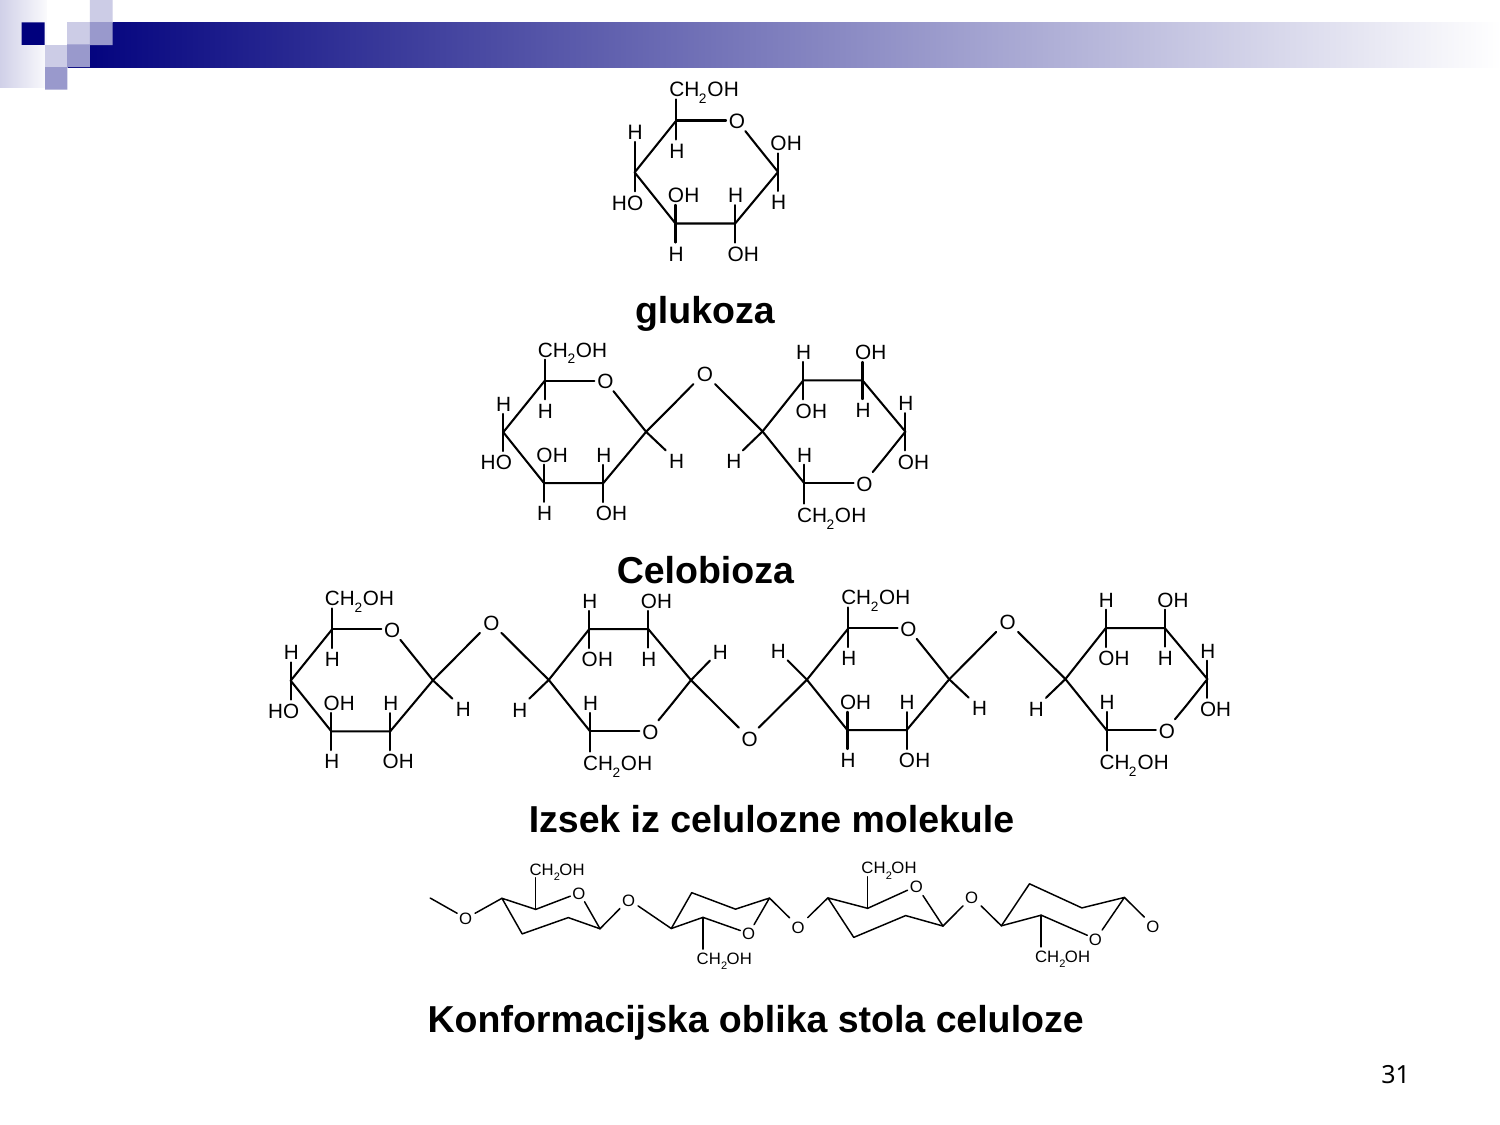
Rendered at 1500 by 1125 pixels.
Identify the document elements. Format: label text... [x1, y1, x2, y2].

chart [419, 857, 1168, 980]
picture [418, 856, 1167, 978]
chart [265, 586, 1238, 787]
picture [264, 585, 1236, 786]
picture [477, 337, 934, 538]
picture [608, 77, 807, 271]
text_box Izsek iz celulozne molekule [513, 787, 1030, 847]
text_box Celobioza [601, 538, 809, 585]
chart [809, 338, 937, 540]
text_box Konformacijska oblika stola celuloze [412, 987, 1100, 1048]
slide_number <number> [1074, 1025, 1425, 1100]
text_box glukoza [620, 279, 790, 337]
